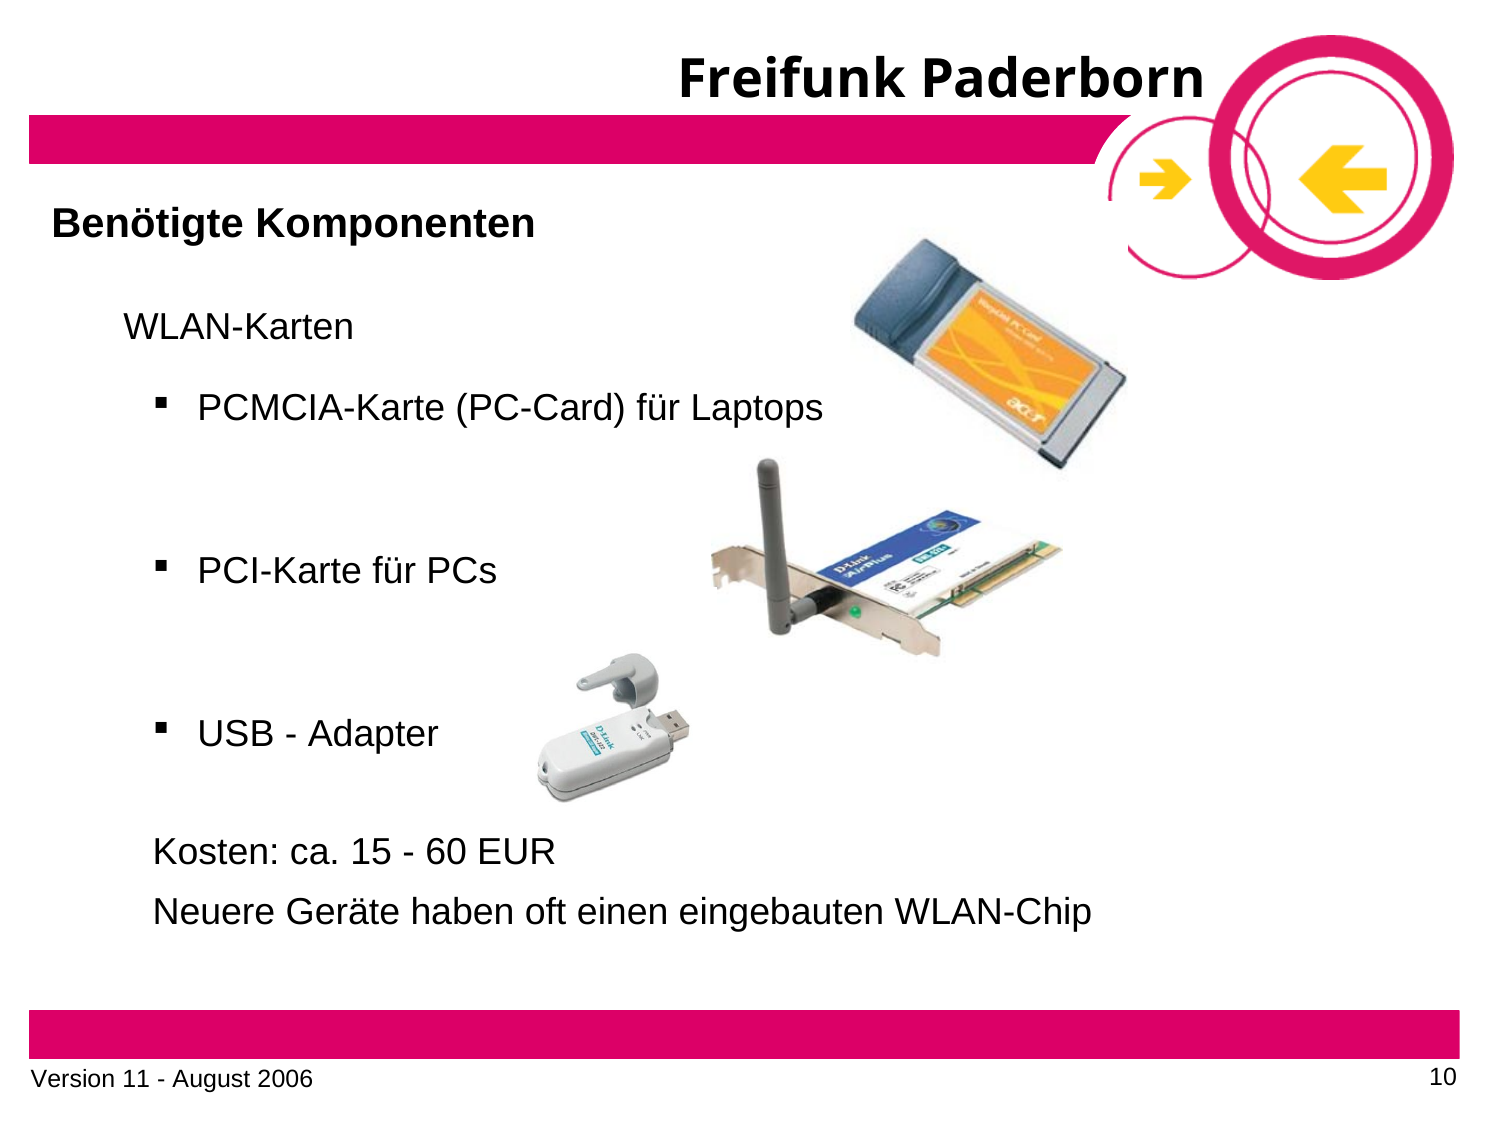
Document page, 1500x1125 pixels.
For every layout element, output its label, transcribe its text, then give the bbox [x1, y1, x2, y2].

text_box Benötigte Komponenten [51, 196, 1044, 275]
picture [850, 35, 1454, 302]
text_box WLAN-Karten PCMCIA-Karte (PC-Card) für Laptops PCI-Karte für PCs USB - Adapter Kosten: ca. 15 - 60 EUR Neuere Geräte haben oft einen eingebauten WLAN-Chip [123, 302, 1377, 974]
